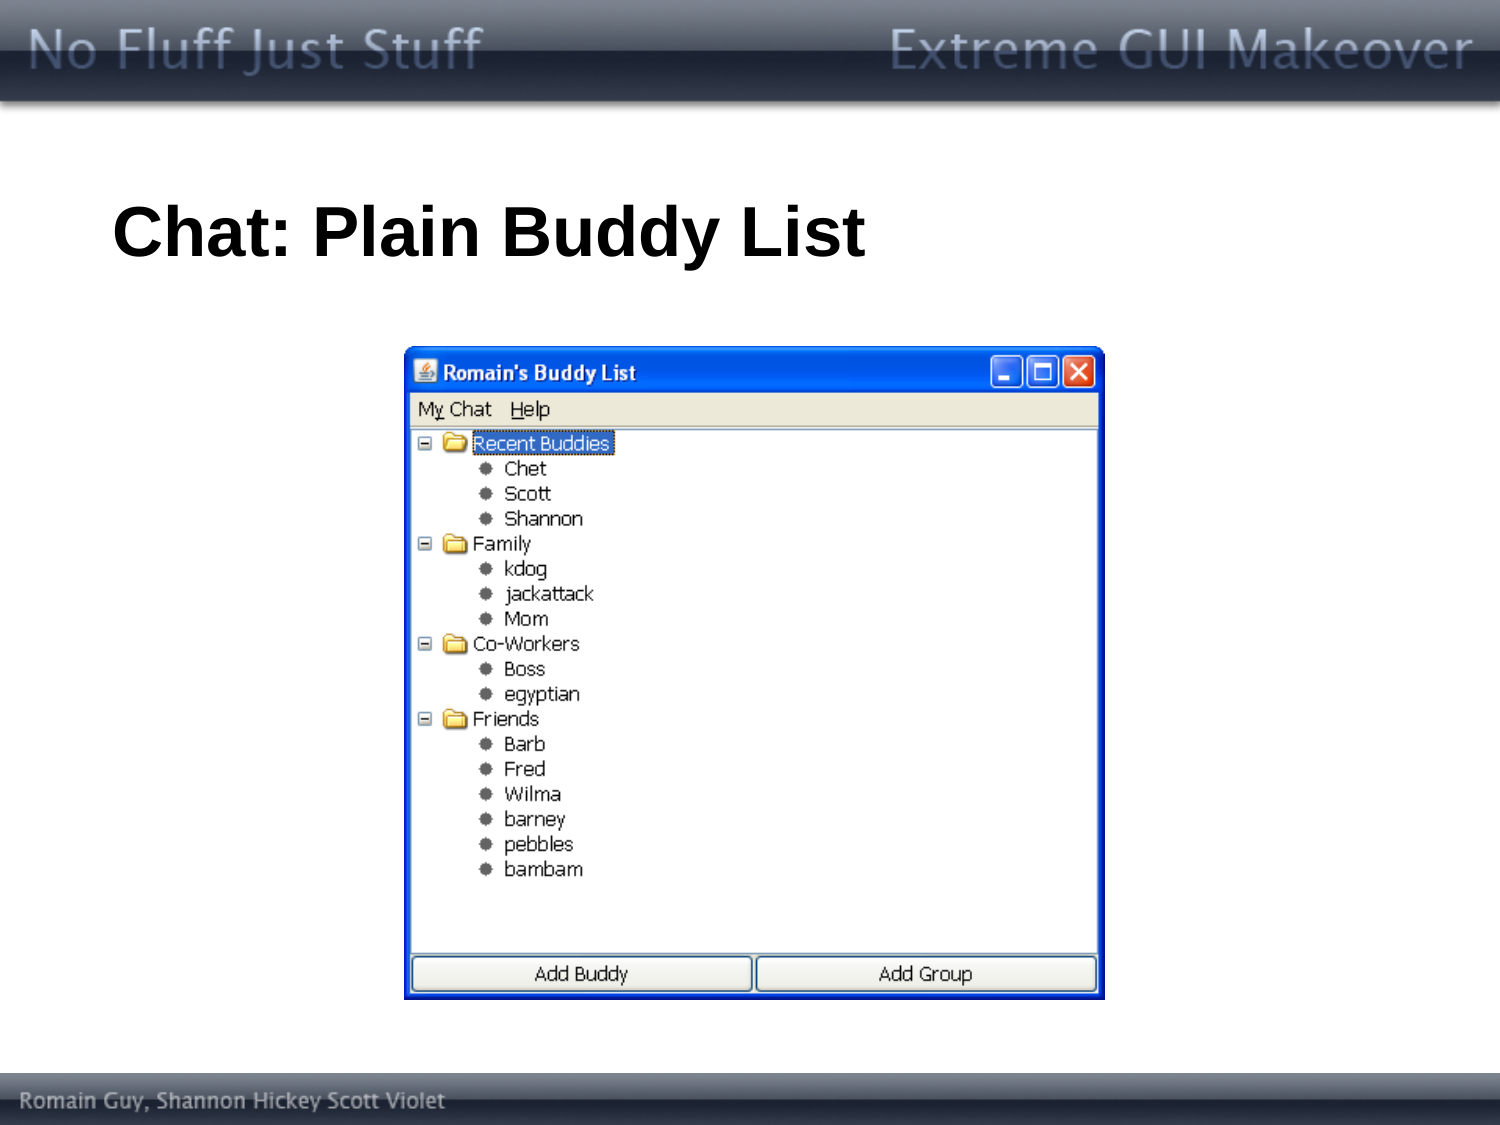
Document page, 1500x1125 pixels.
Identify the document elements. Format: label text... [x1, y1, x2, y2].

picture [0, 0, 1500, 114]
title Chat: Plain Buddy List [112, 119, 1417, 271]
picture [404, 346, 1105, 1000]
picture [0, 1073, 1500, 1125]
